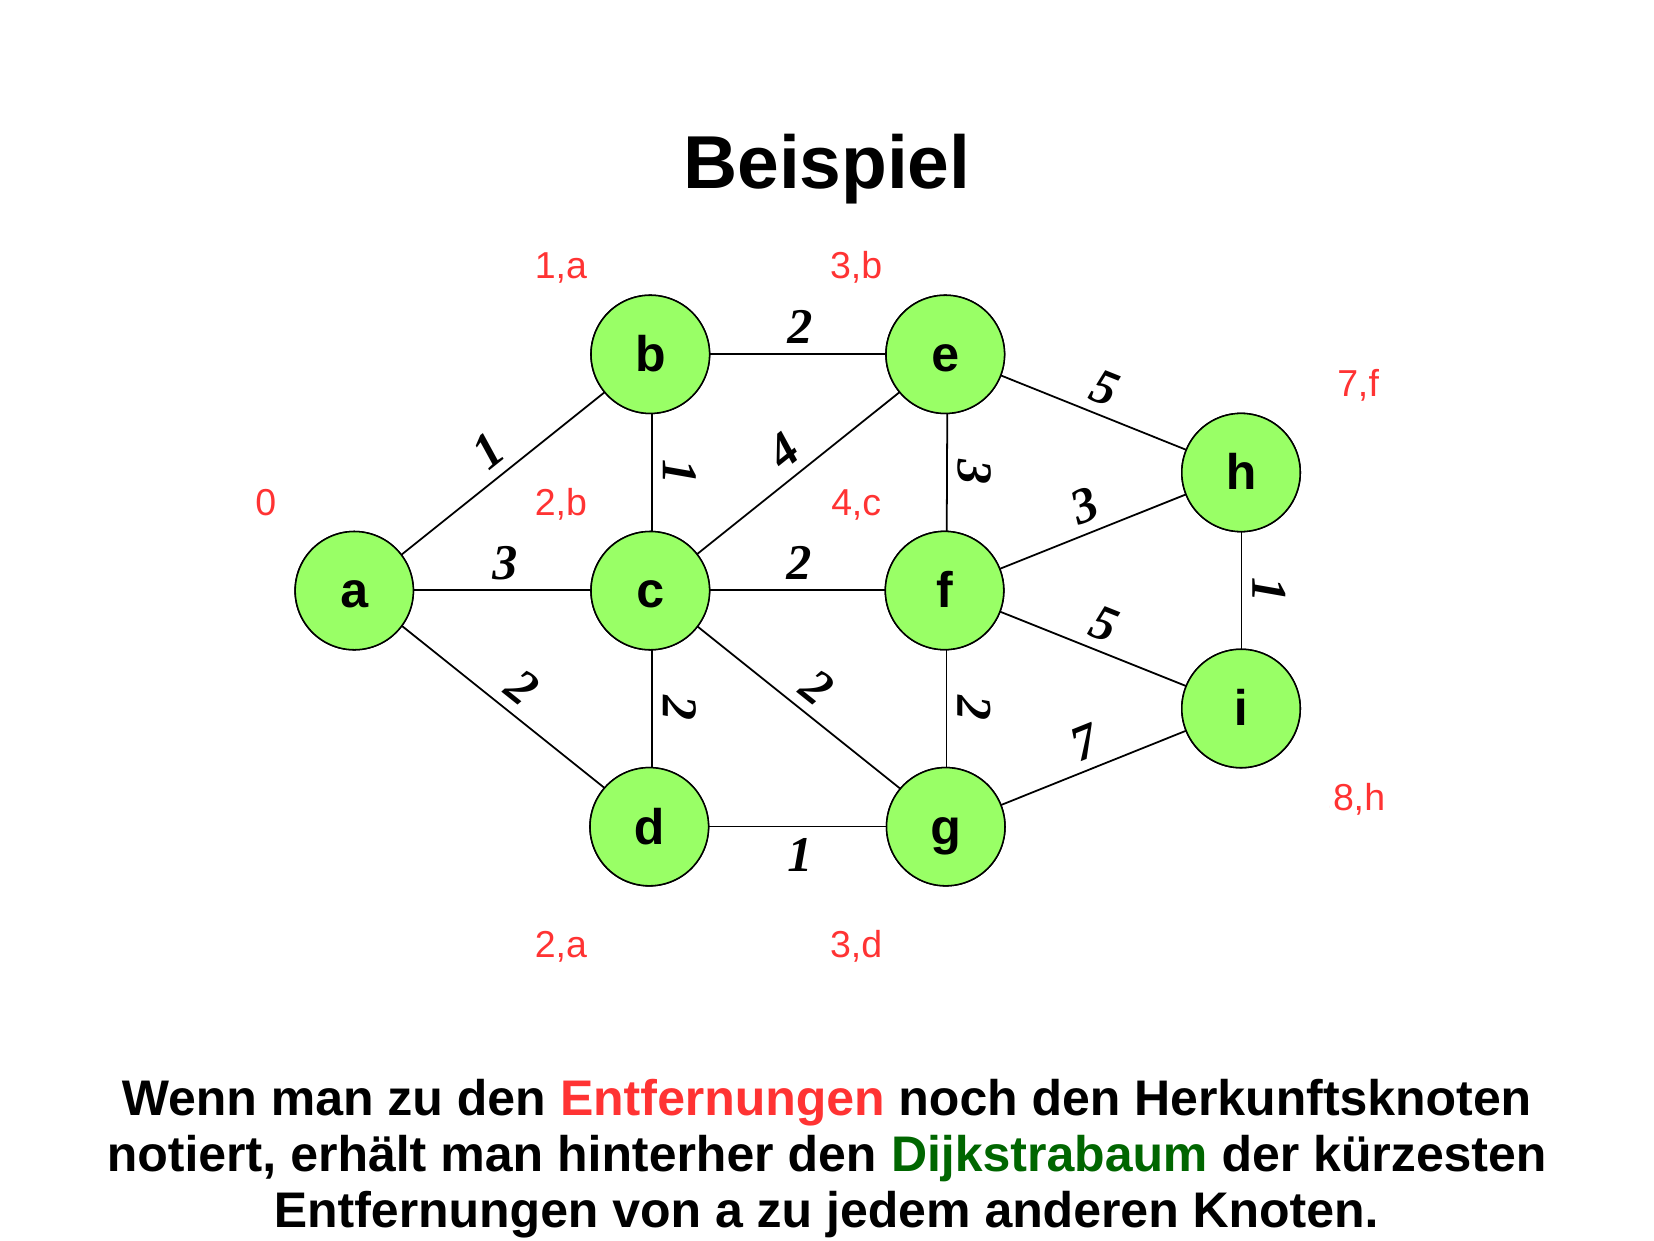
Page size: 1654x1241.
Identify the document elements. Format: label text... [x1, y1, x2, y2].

text_box d [590, 767, 709, 886]
text_box c [591, 531, 710, 650]
text_box e [886, 295, 1005, 414]
text_box g [886, 767, 1006, 886]
text_box f [885, 531, 1004, 650]
title Beispiel [88, 88, 1565, 237]
text_box a [295, 531, 414, 650]
text_box 4,c [826, 472, 886, 532]
text_box 7,f [1328, 354, 1388, 414]
text_box i [1181, 649, 1301, 768]
text_box 0 [236, 472, 296, 532]
text_box Wenn man zu den Entfernungen noch den Herkunftsknoten notiert, erhält man hinterher den Dijkstrabaum der kürzesten Entfernungen von a zu jedem anderen Knoten. [59, 1063, 1595, 1241]
text_box 8,h [1329, 767, 1389, 827]
text_box h [1181, 413, 1301, 532]
text_box 2,b [531, 472, 591, 532]
text_box 3,d [826, 915, 886, 975]
text_box 3,b [826, 236, 886, 296]
text_box 2,a [531, 915, 591, 975]
text_box b [591, 295, 710, 414]
text_box 1,a [531, 236, 591, 296]
